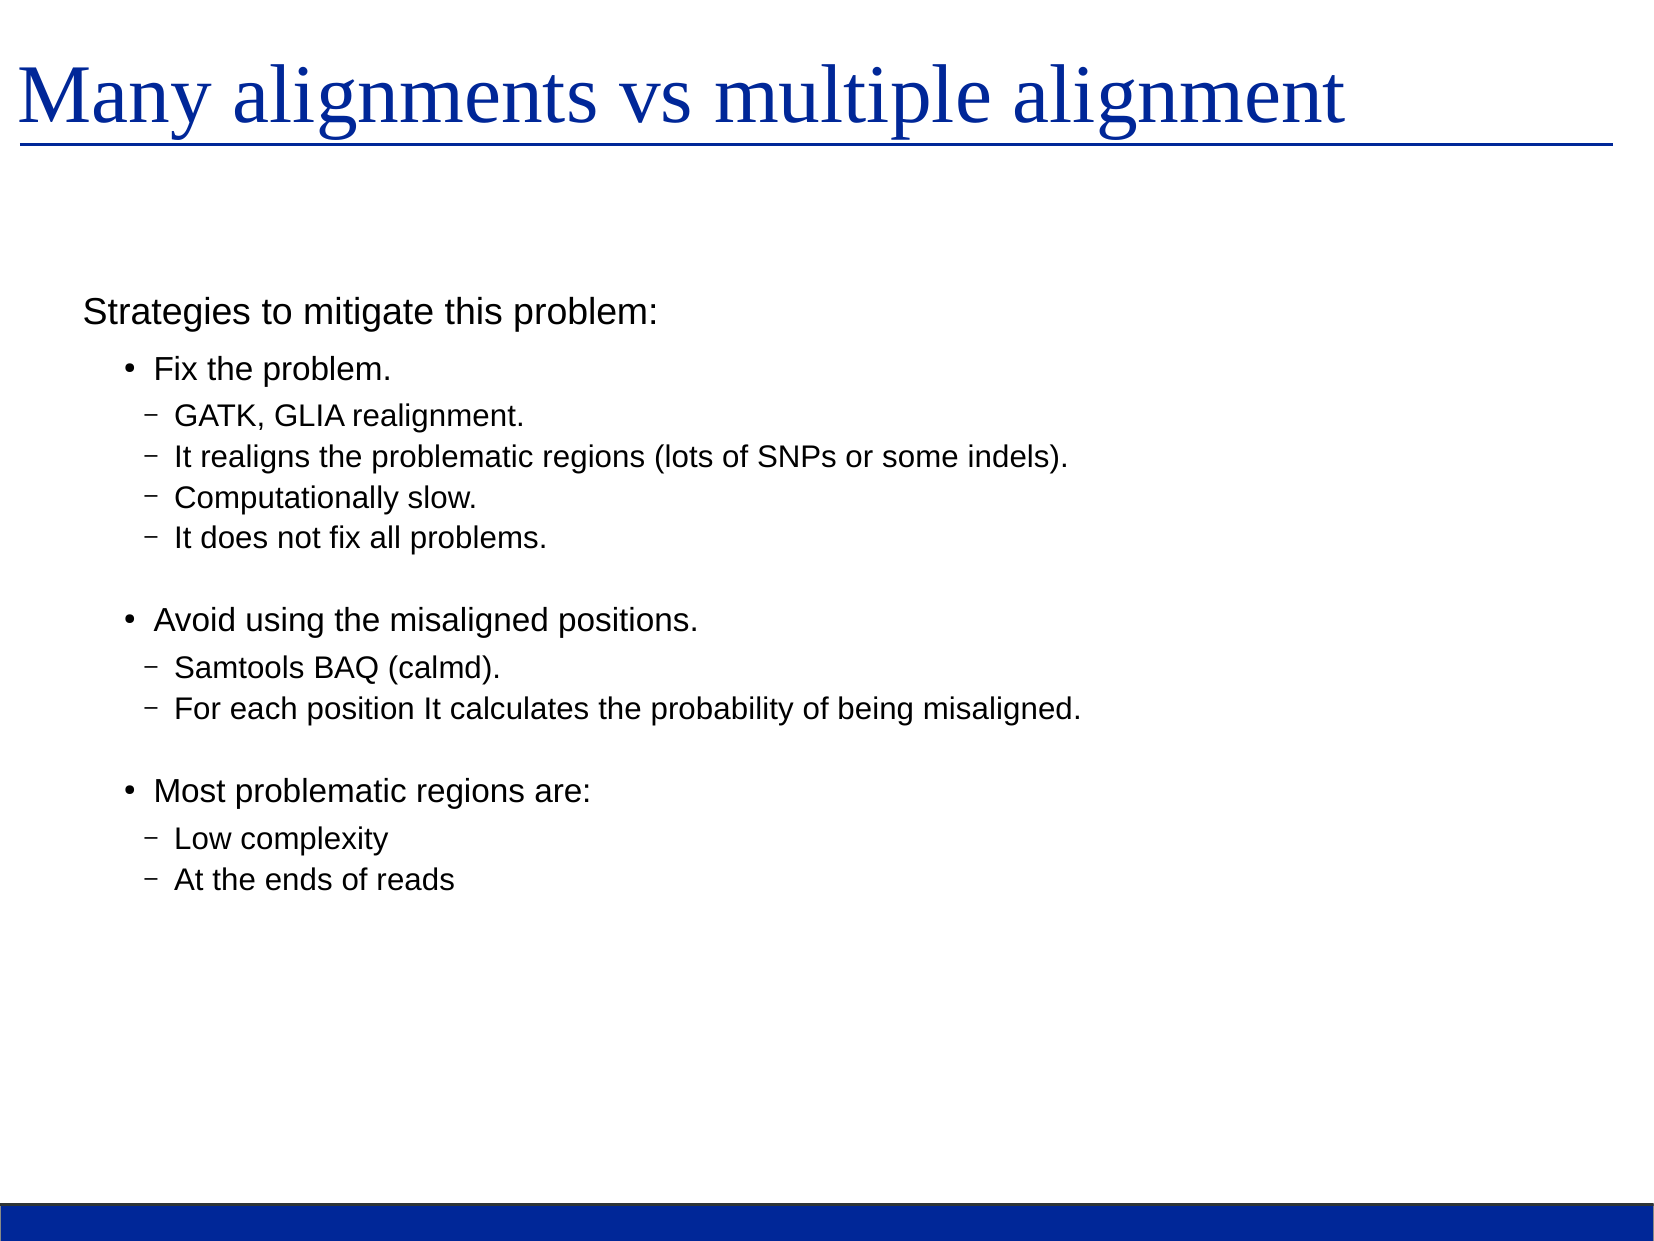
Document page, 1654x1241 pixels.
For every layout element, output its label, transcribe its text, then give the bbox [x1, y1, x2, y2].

title Many alignments vs multiple alignment [17, 0, 1589, 198]
list Strategies to mitigate this problem: Fix the problem. GATK, GLIA realignment. It realigns the problematic regions (lots of SNPs or some indels). Computationally slow. It does not fix all problems. Avoid using the misaligned positions. Samtools BAQ (calmd). For each position It calculates the probability of being misaligned. Most problematic regions are: Low complexity At the ends of reads [82, 290, 1571, 1109]
